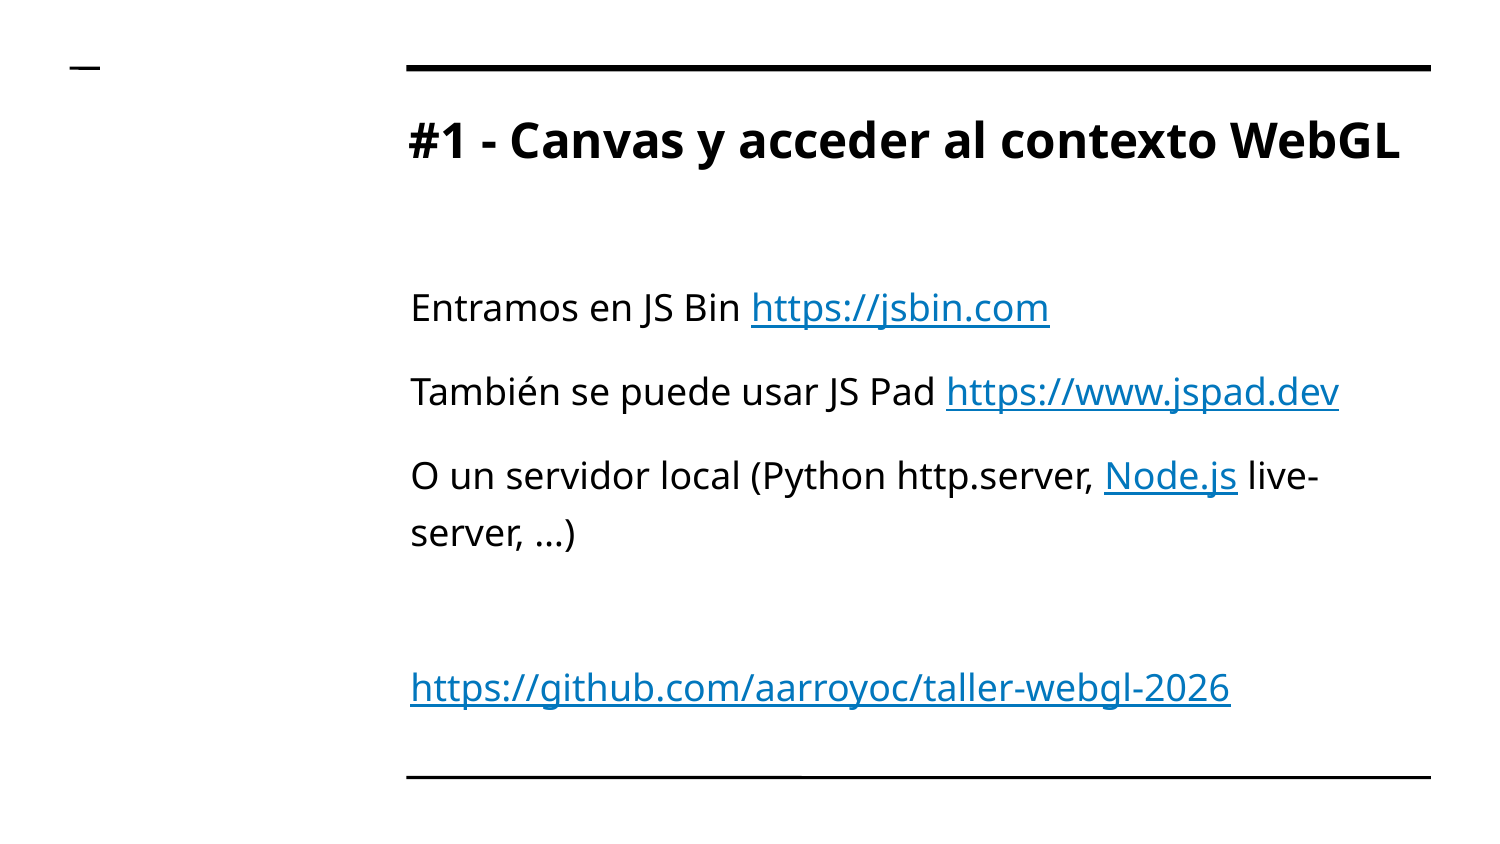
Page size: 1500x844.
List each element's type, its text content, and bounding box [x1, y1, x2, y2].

title #1 - Canvas y acceder al contexto WebGL [393, 94, 1431, 199]
list Entramos en JS Bin https://jsbin.com También se puede usar JS Pad https://www.jspad.dev O un servidor local (Python http.server, Node.js live-server, …) https://github.com/aarroyoc/taller-webgl-2026 [395, 261, 1433, 755]
